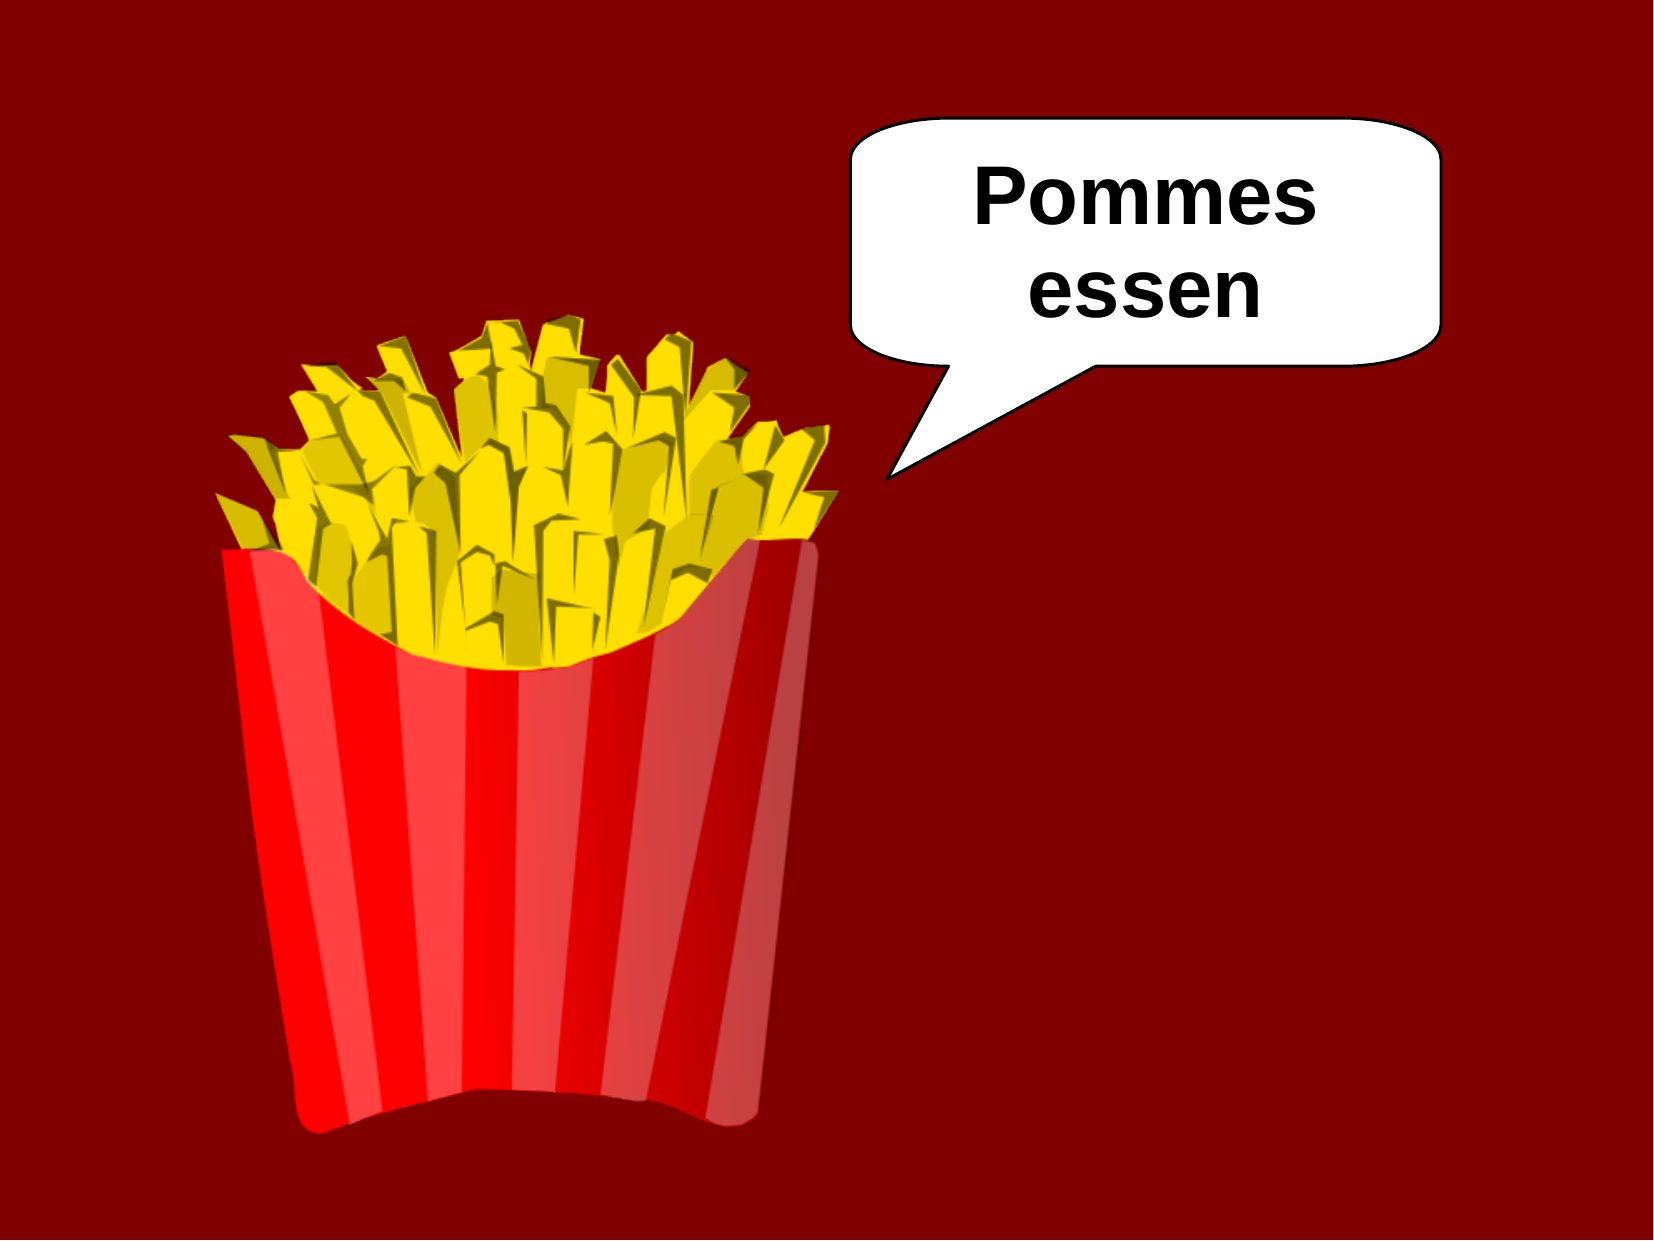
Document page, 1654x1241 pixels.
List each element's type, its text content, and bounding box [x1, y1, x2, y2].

picture [112, 307, 946, 1141]
text_box Pommes essen [903, 141, 1388, 352]
text_box [850, 118, 1442, 480]
